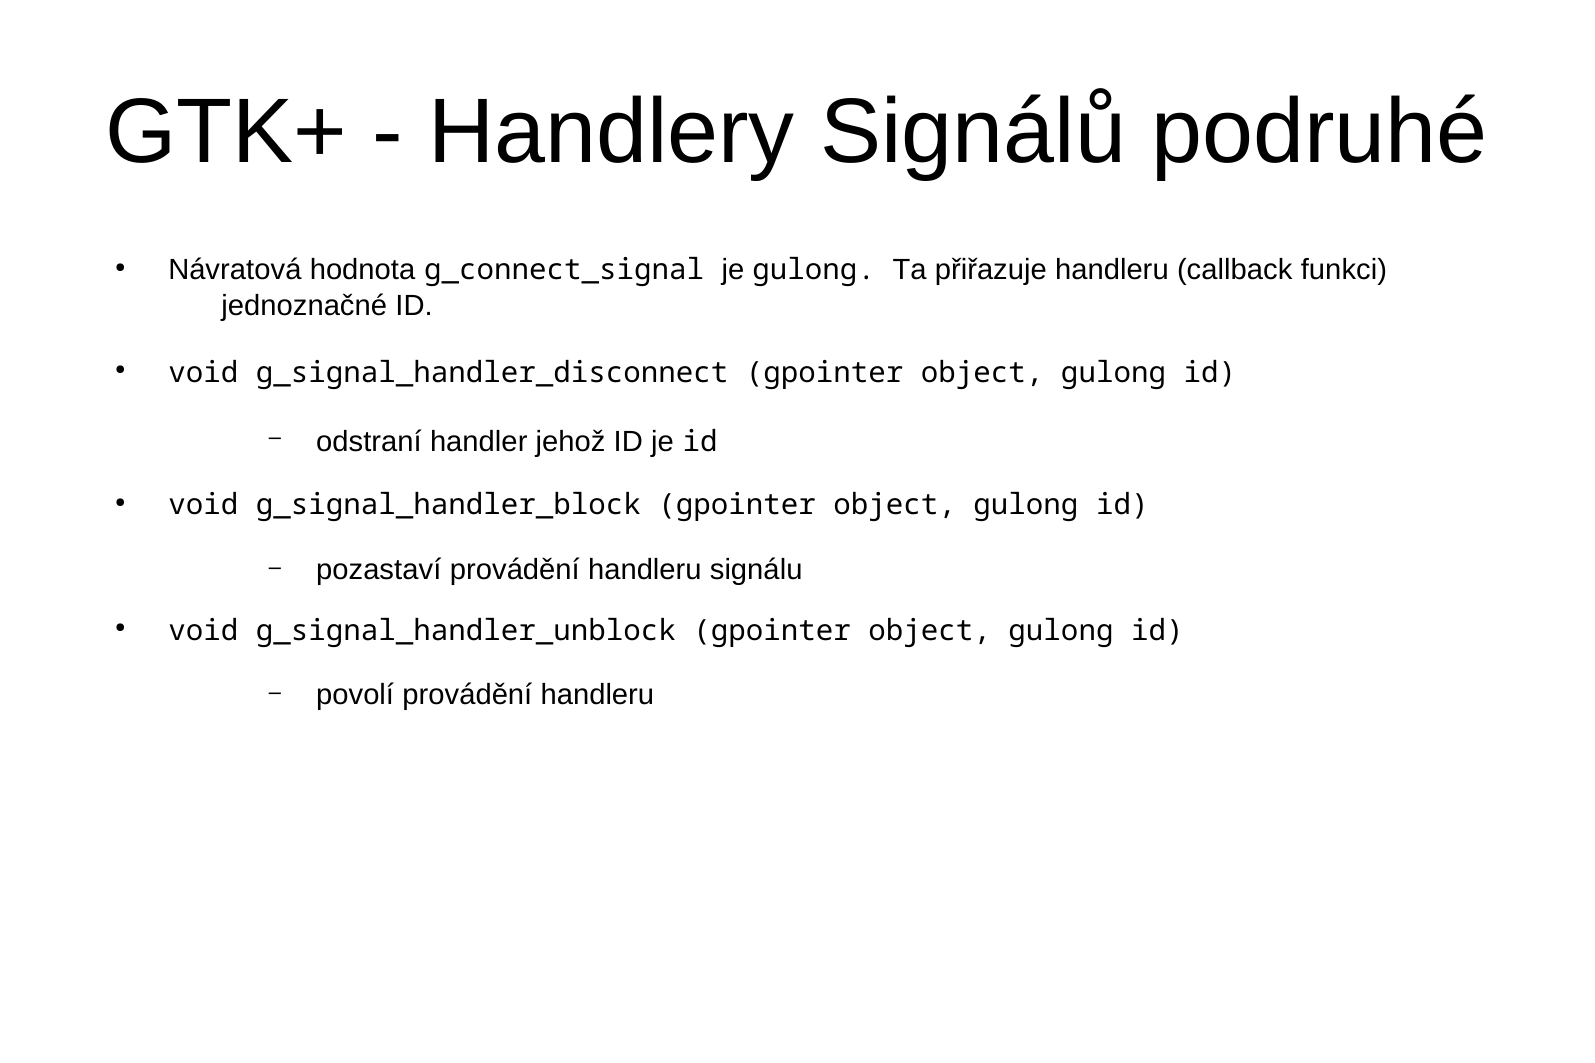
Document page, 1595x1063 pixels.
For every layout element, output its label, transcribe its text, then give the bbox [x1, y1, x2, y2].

list Návratová hodnota g_connect_signal je gulong. Ta přiřazuje handleru (callback funkci) jednoznačné ID. void g_signal_handler_disconnect (gpointer object, gulong id) odstraní handler jehož ID je id void g_signal_handler_block (gpointer object, gulong id) pozastaví provádění handleru signálu void g_signal_handler_unblock (gpointer object, gulong id) povolí provádění handleru [79, 248, 1515, 951]
title GTK+ - Handlery Signálů podruhé [79, 42, 1515, 220]
